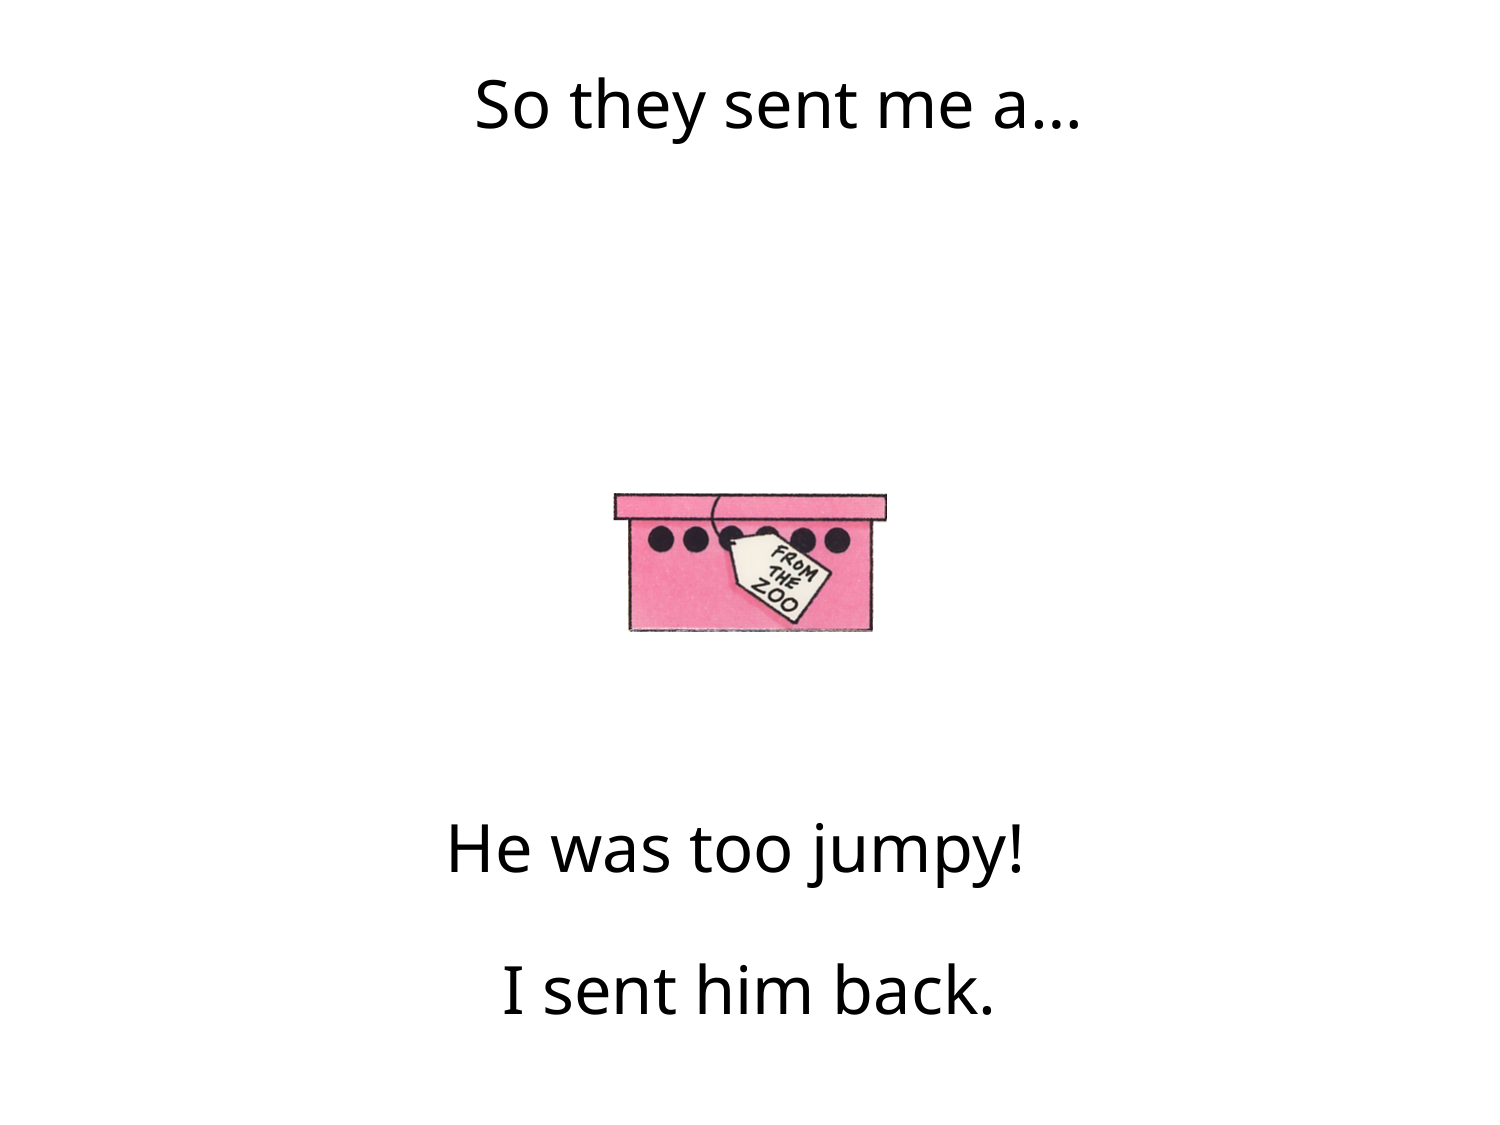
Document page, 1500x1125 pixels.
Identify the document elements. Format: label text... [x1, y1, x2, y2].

text_box He was too jumpy! [419, 798, 1070, 895]
text_box So they sent me a… [336, 54, 1223, 151]
text_box I sent him back. [466, 940, 1034, 1037]
picture [613, 493, 887, 632]
